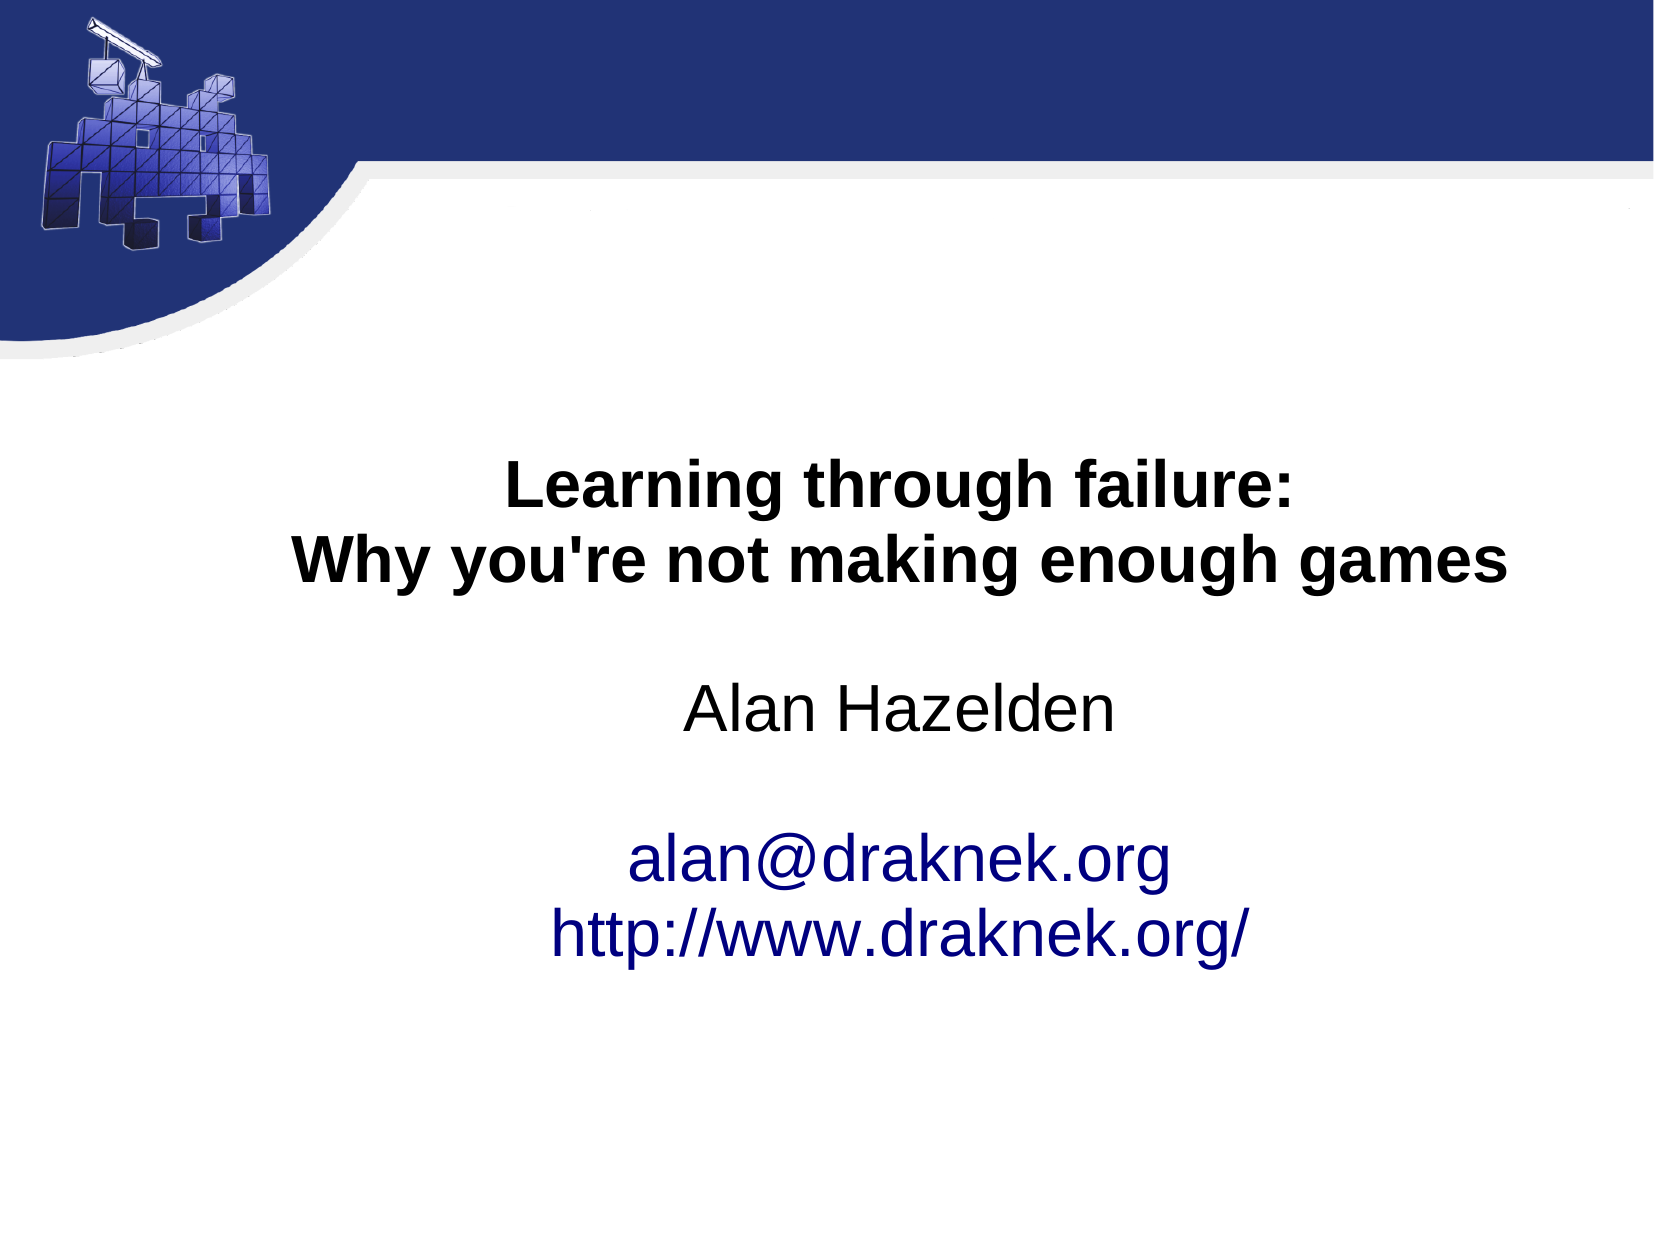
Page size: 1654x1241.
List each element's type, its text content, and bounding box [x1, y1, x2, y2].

subtitle Learning through failure: Why you're not making enough games Alan Hazelden alan@draknek.org http://www.draknek.org/ [206, 324, 1595, 1093]
picture [0, 0, 1654, 443]
